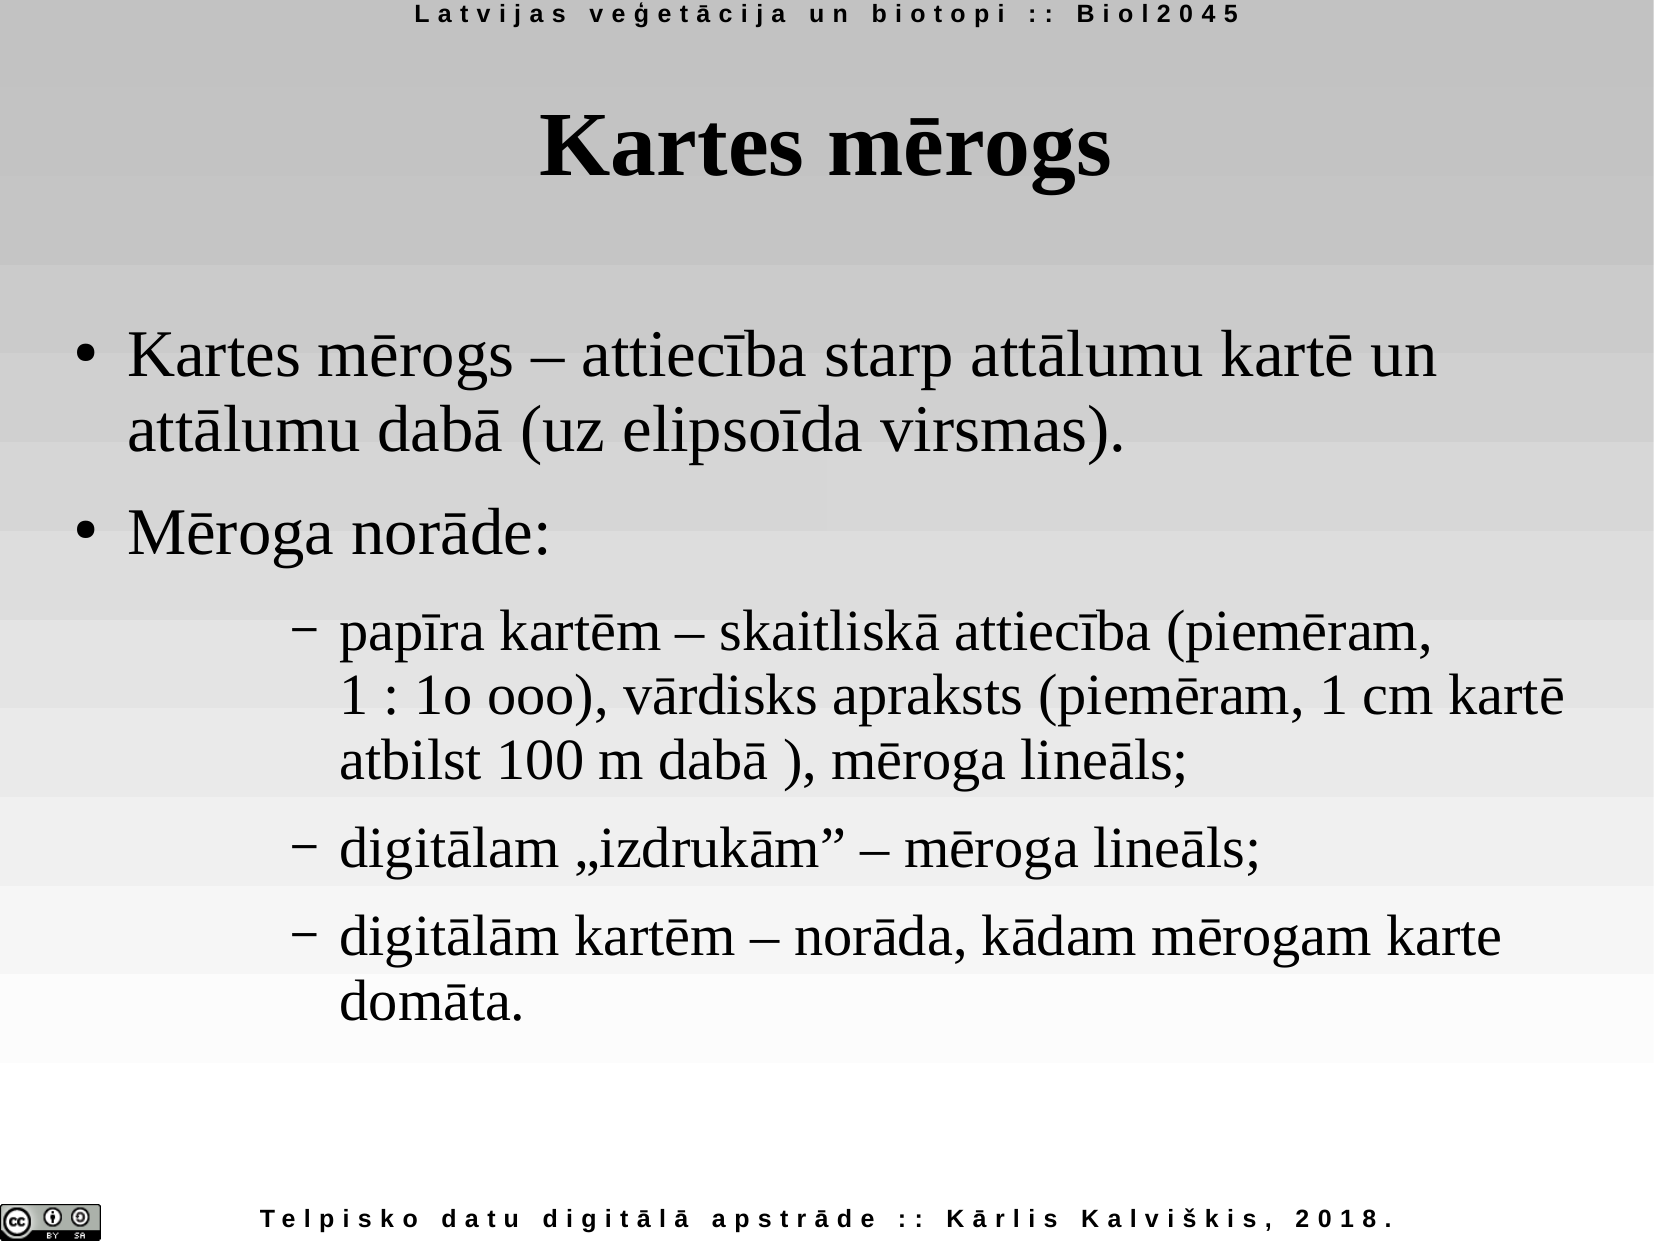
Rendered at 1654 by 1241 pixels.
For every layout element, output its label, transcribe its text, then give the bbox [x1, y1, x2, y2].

list Kartes mērogs – attiecība starp attālumu kartē un attālumu dabā (uz elipsoīda virsmas). Mēroga norāde: papīra kartēm – skaitliskā attiecība (piemēram, 1 : 1o ooo), vārdisks apraksts (piemēram, 1 cm kartē atbilst 100 m dabā ), mēroga lineāls; digitālam „izdrukām” – mēroga lineāls; digitālām kartēm – norāda, kādam mērogam karte domāta. [56, 317, 1600, 1175]
title Kartes mērogs [0, 1, 1654, 287]
picture [0, 287, 1654, 1241]
